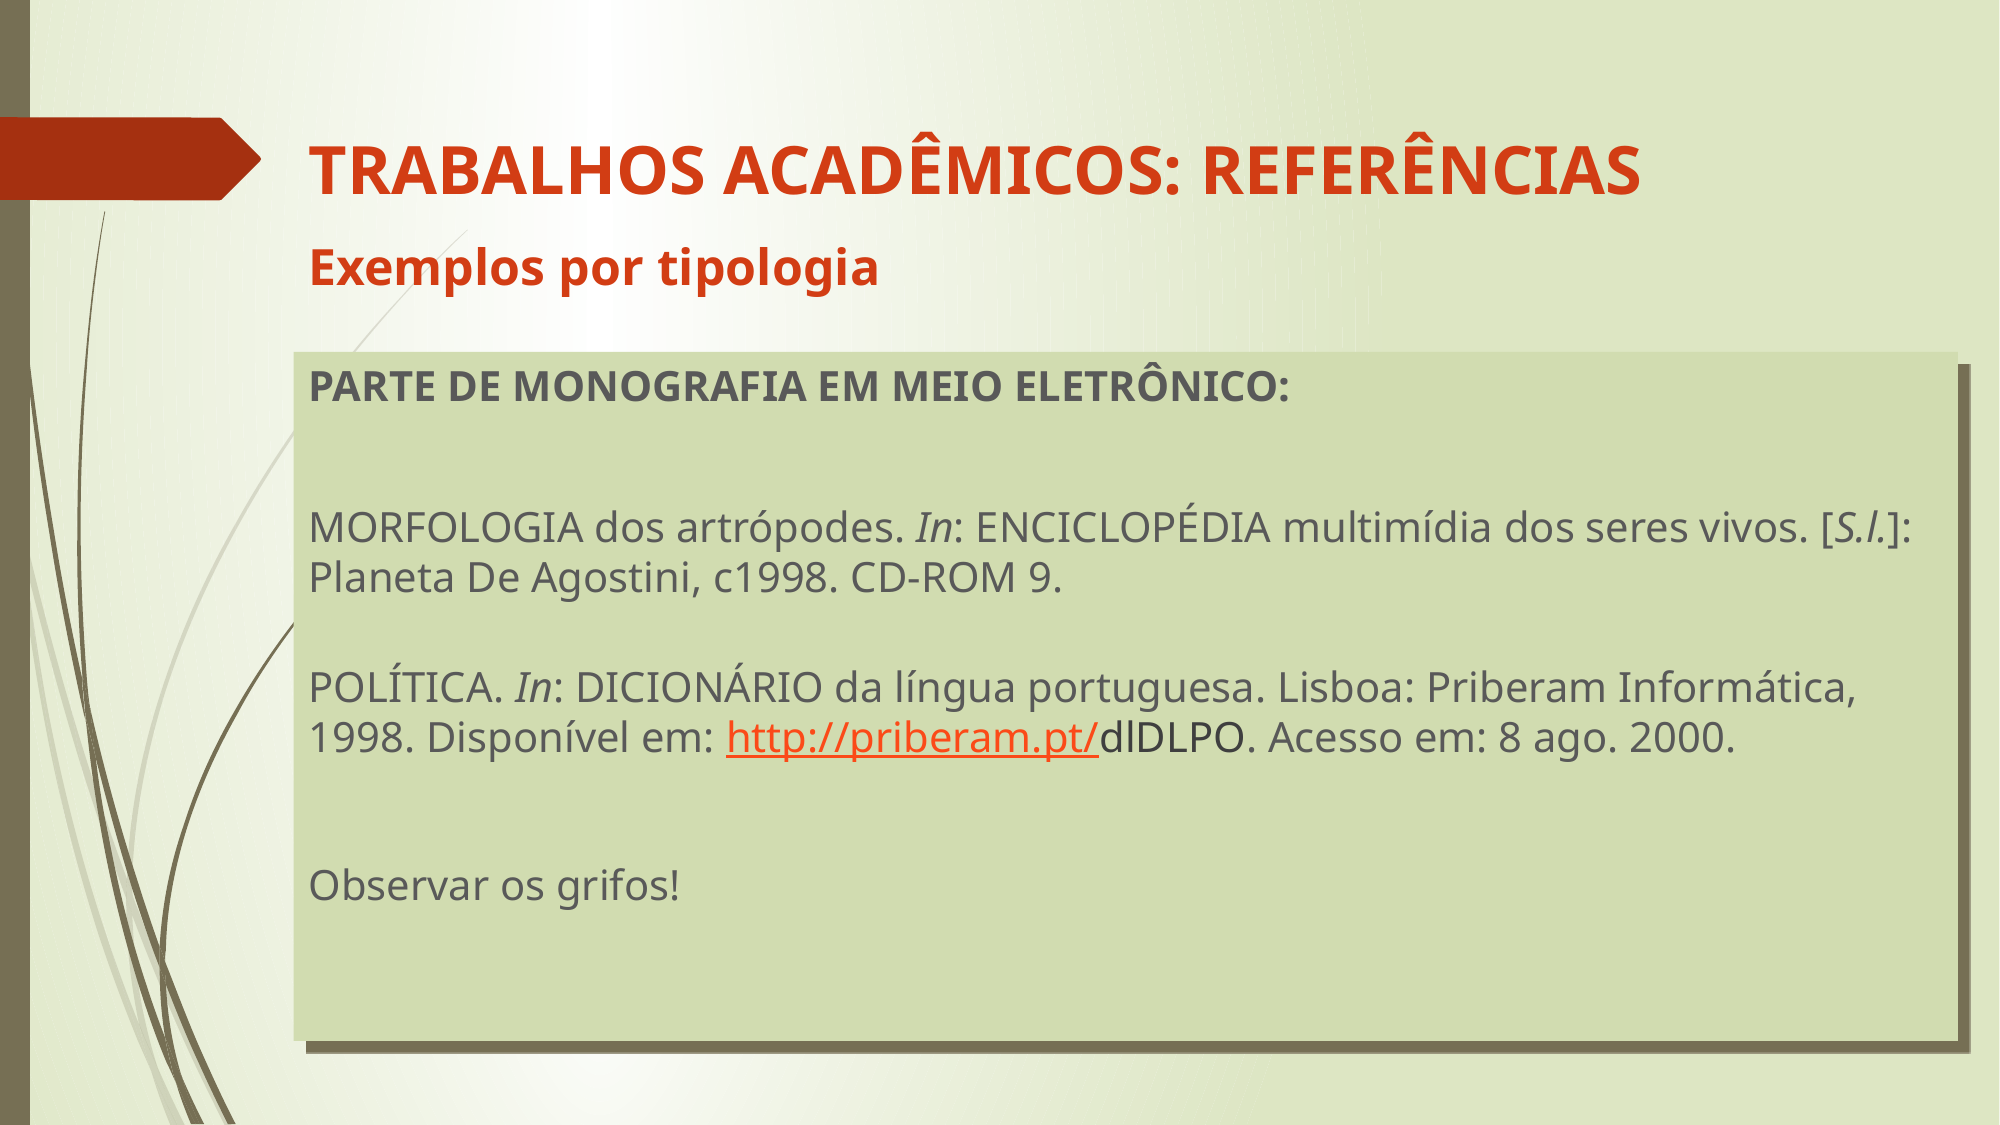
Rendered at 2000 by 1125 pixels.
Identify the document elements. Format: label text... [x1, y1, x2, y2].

text_box Exemplos por tipologia [293, 228, 1872, 330]
text_box TRABALHOS ACADÊMICOS: REFERÊNCIAS [293, 120, 1937, 233]
list PARTE DE MONOGRAFIA EM MEIO ELETRÔNICO: MORFOLOGIA dos artrópodes. In: ENCICLOPÉDIA multimídia dos seres vivos. [S.l.]: Planeta De Agostini, c1998. CD-ROM 9. POLÍTICA. In: DICIONÁRIO da língua portuguesa. Lisboa: Priberam Informática, 1998. Disponível em: http://priberam.pt/dlDLPO. Acesso em: 8 ago. 2000. Observar os grifos! [293, 351, 1958, 1041]
